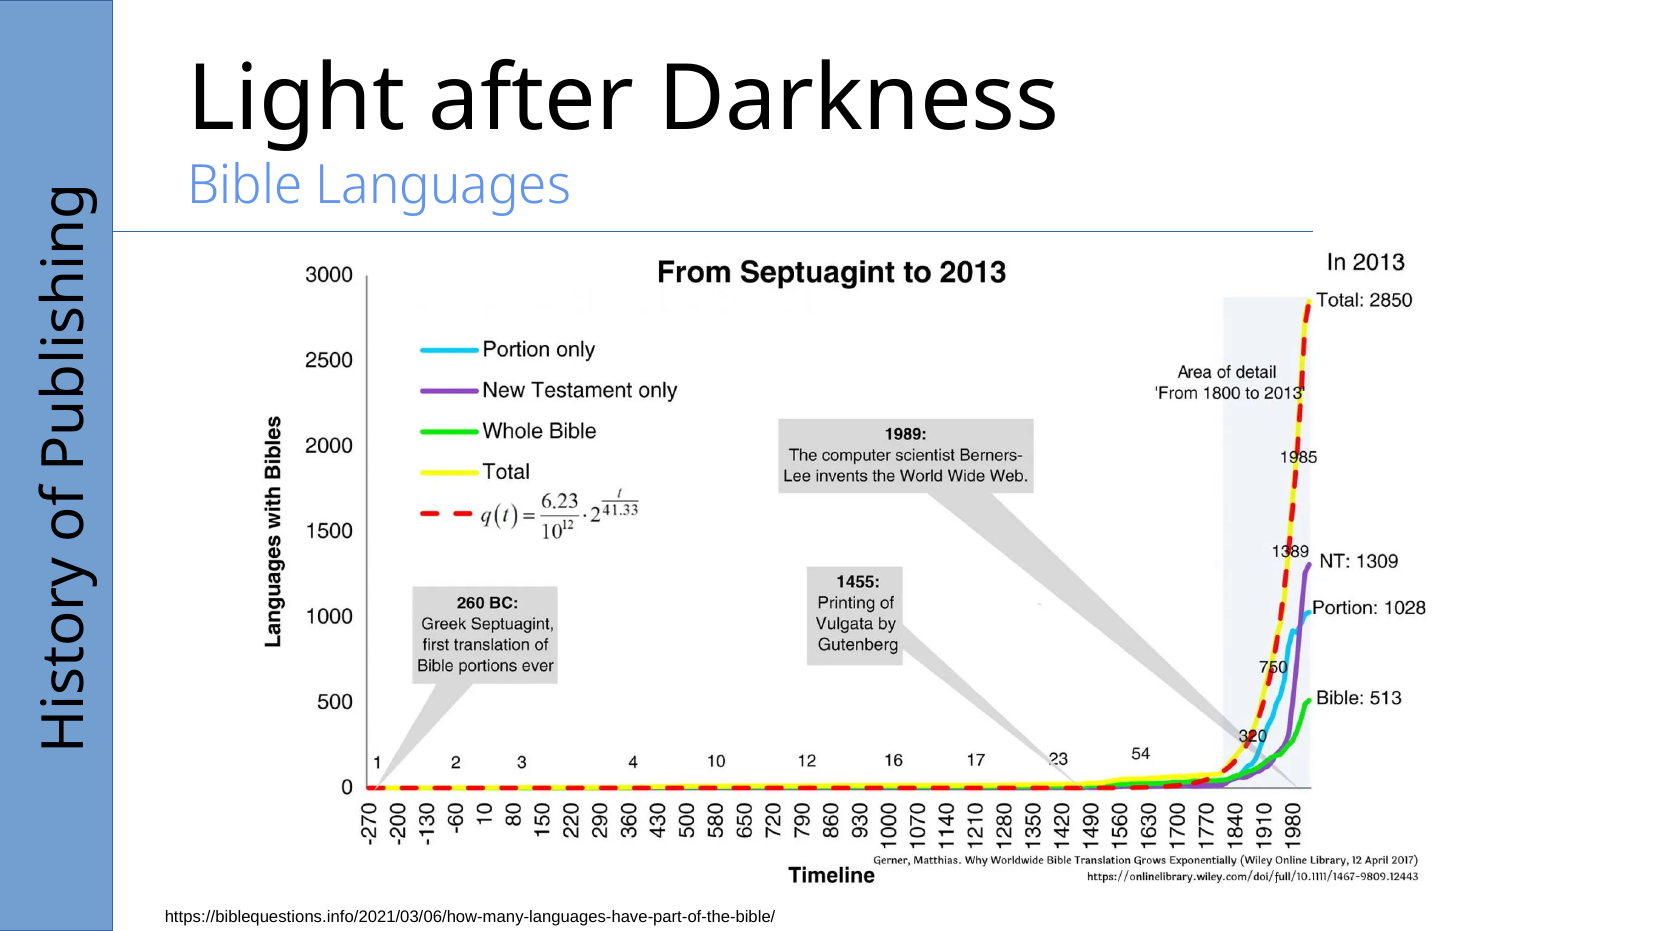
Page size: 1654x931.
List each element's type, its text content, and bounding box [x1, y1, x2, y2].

text_box [0, 0, 113, 931]
text_box History of Publishing [13, 37, 105, 901]
text_box https://biblequestions.info/2021/03/06/how-many-languages-have-part-of-the-bible/ [150, 900, 1088, 931]
picture [262, 250, 1426, 887]
title Light after Darkness [187, 33, 1571, 125]
title Bible Languages [187, 125, 1571, 239]
